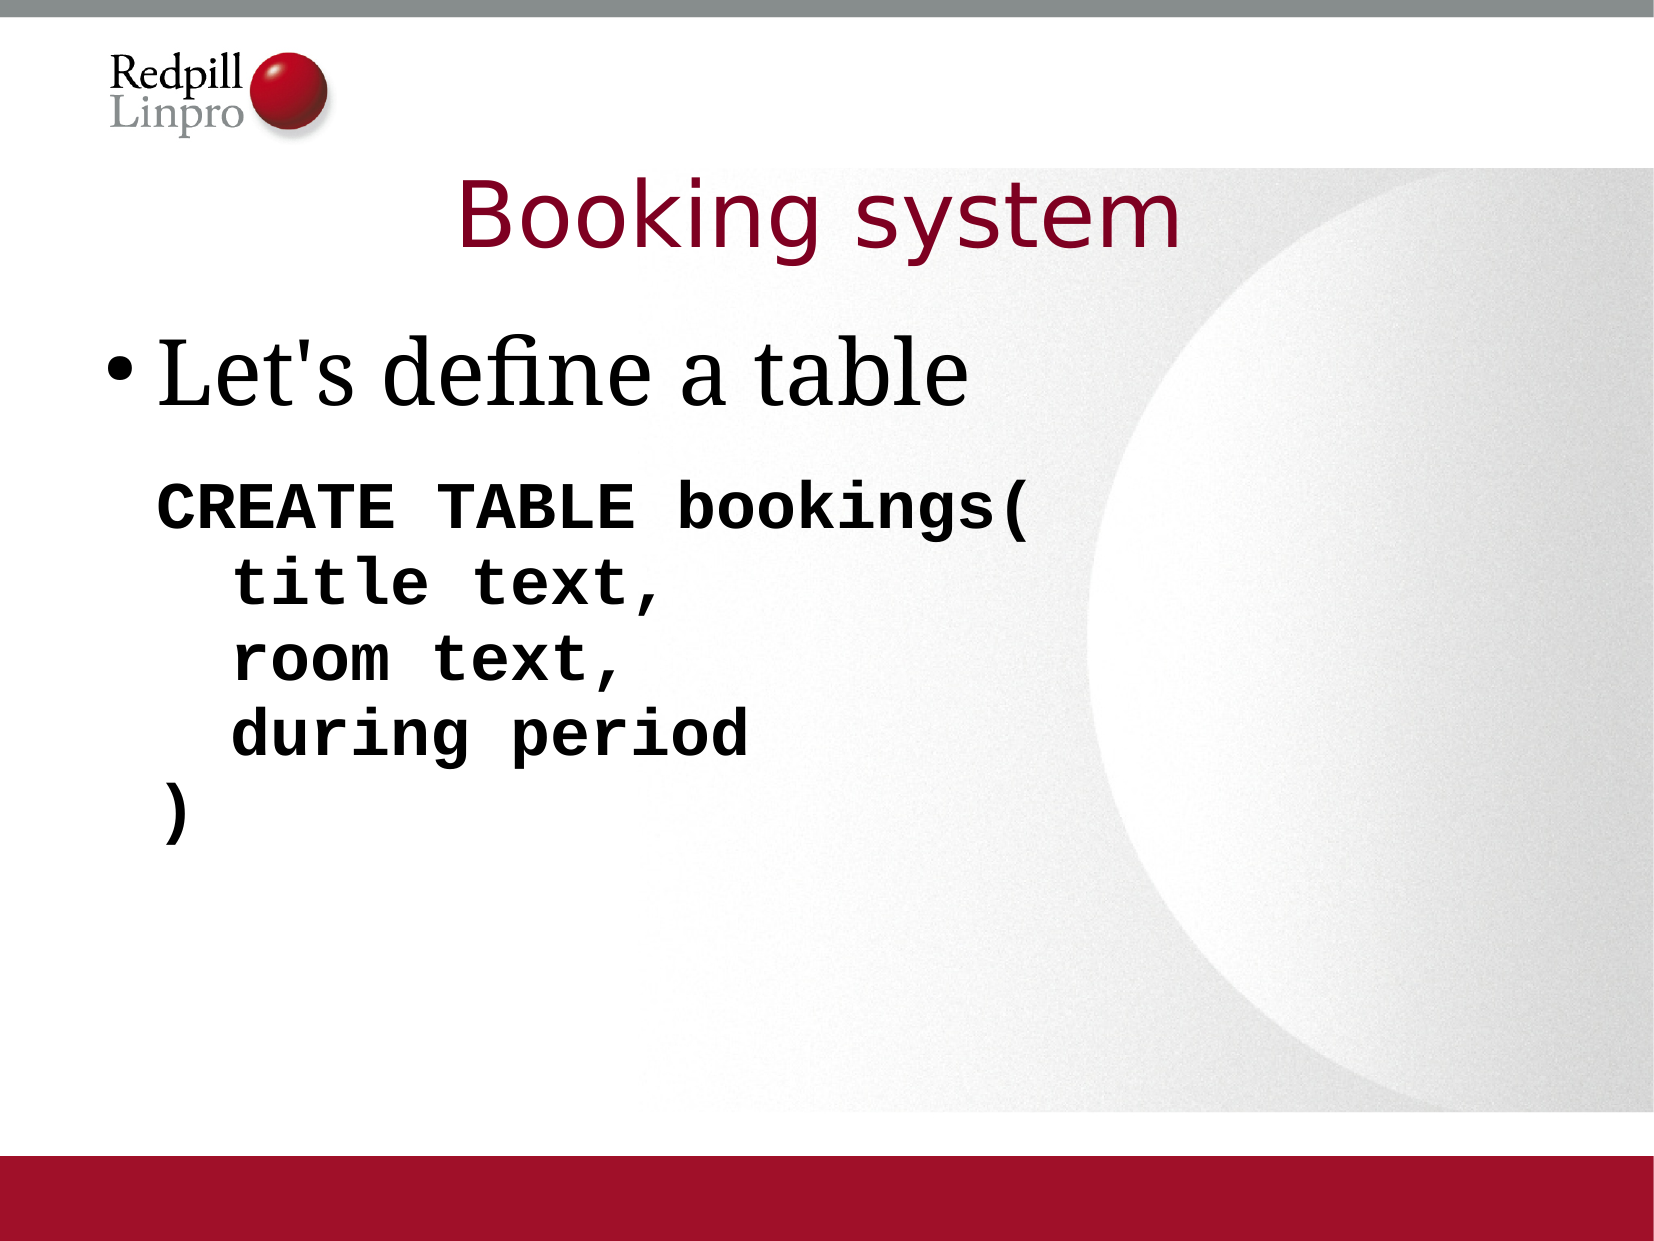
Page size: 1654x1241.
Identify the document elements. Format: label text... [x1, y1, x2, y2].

list Let's define a table CREATE TABLE bookings( title text, room text, during period ) [85, 307, 1574, 1112]
title Booking system [76, 147, 1565, 285]
picture [0, 0, 1654, 1241]
